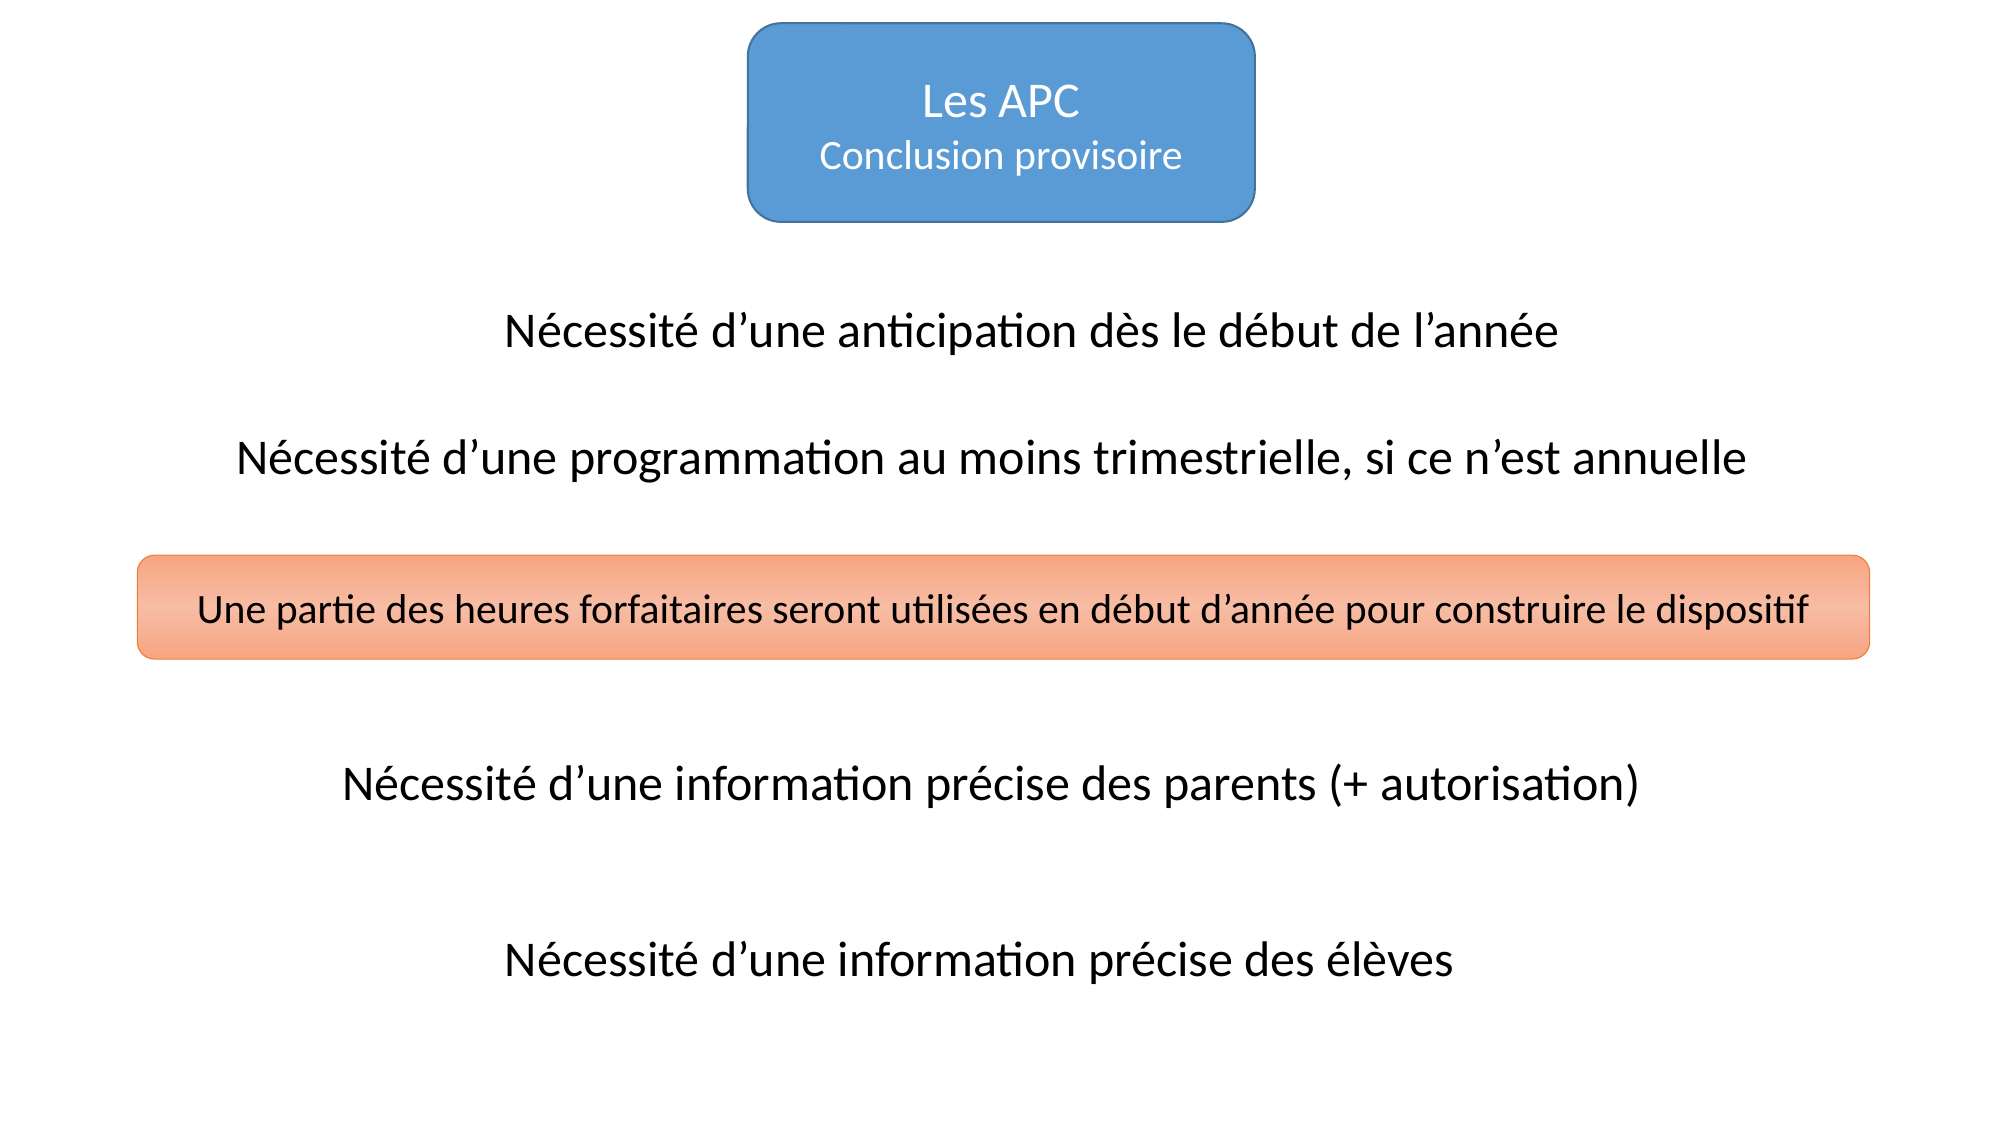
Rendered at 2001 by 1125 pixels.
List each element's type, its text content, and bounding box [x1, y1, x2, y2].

text_box Nécessité d’une information précise des élèves [490, 918, 1513, 994]
text_box Une partie des heures forfaitaires seront utilisées en début d’année pour construire le dispositif [137, 555, 1870, 660]
text_box Les APC Conclusion provisoire [747, 23, 1255, 222]
text_box Nécessité d’une anticipation dès le début de l’année [490, 289, 1760, 365]
text_box Nécessité d’une programmation au moins trimestrielle, si ce n’est annuelle [221, 417, 1781, 493]
text_box Nécessité d’une information précise des parents (+ autorisation) [327, 743, 1680, 818]
